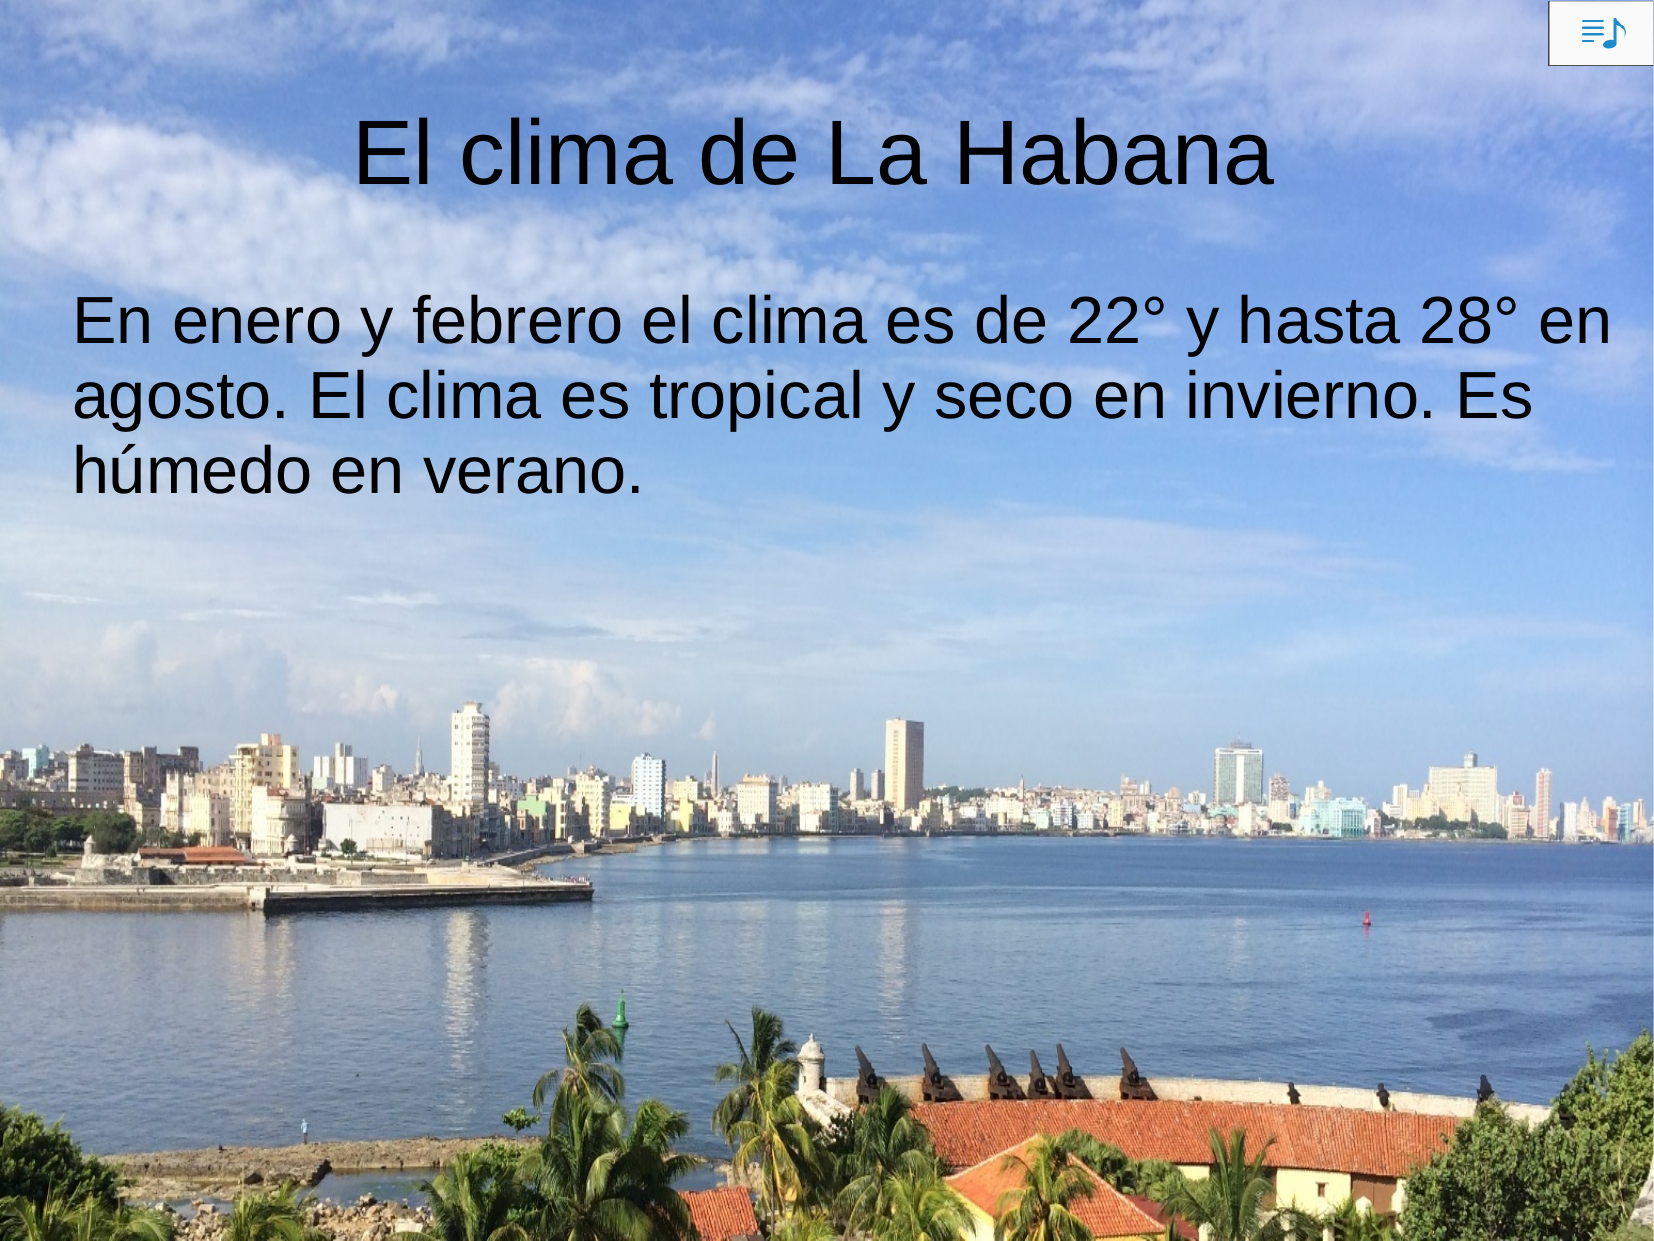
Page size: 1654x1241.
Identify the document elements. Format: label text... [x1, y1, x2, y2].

text_box [1547, 0, 1654, 67]
text_box En enero y febrero el clima es de 22° y hasta 28° en agosto. El clima es tropical y seco en invierno. Es húmedo en verano. [1, 283, 1650, 523]
title El clima de La Habana [82, 49, 1571, 257]
picture [0, 0, 1654, 1241]
